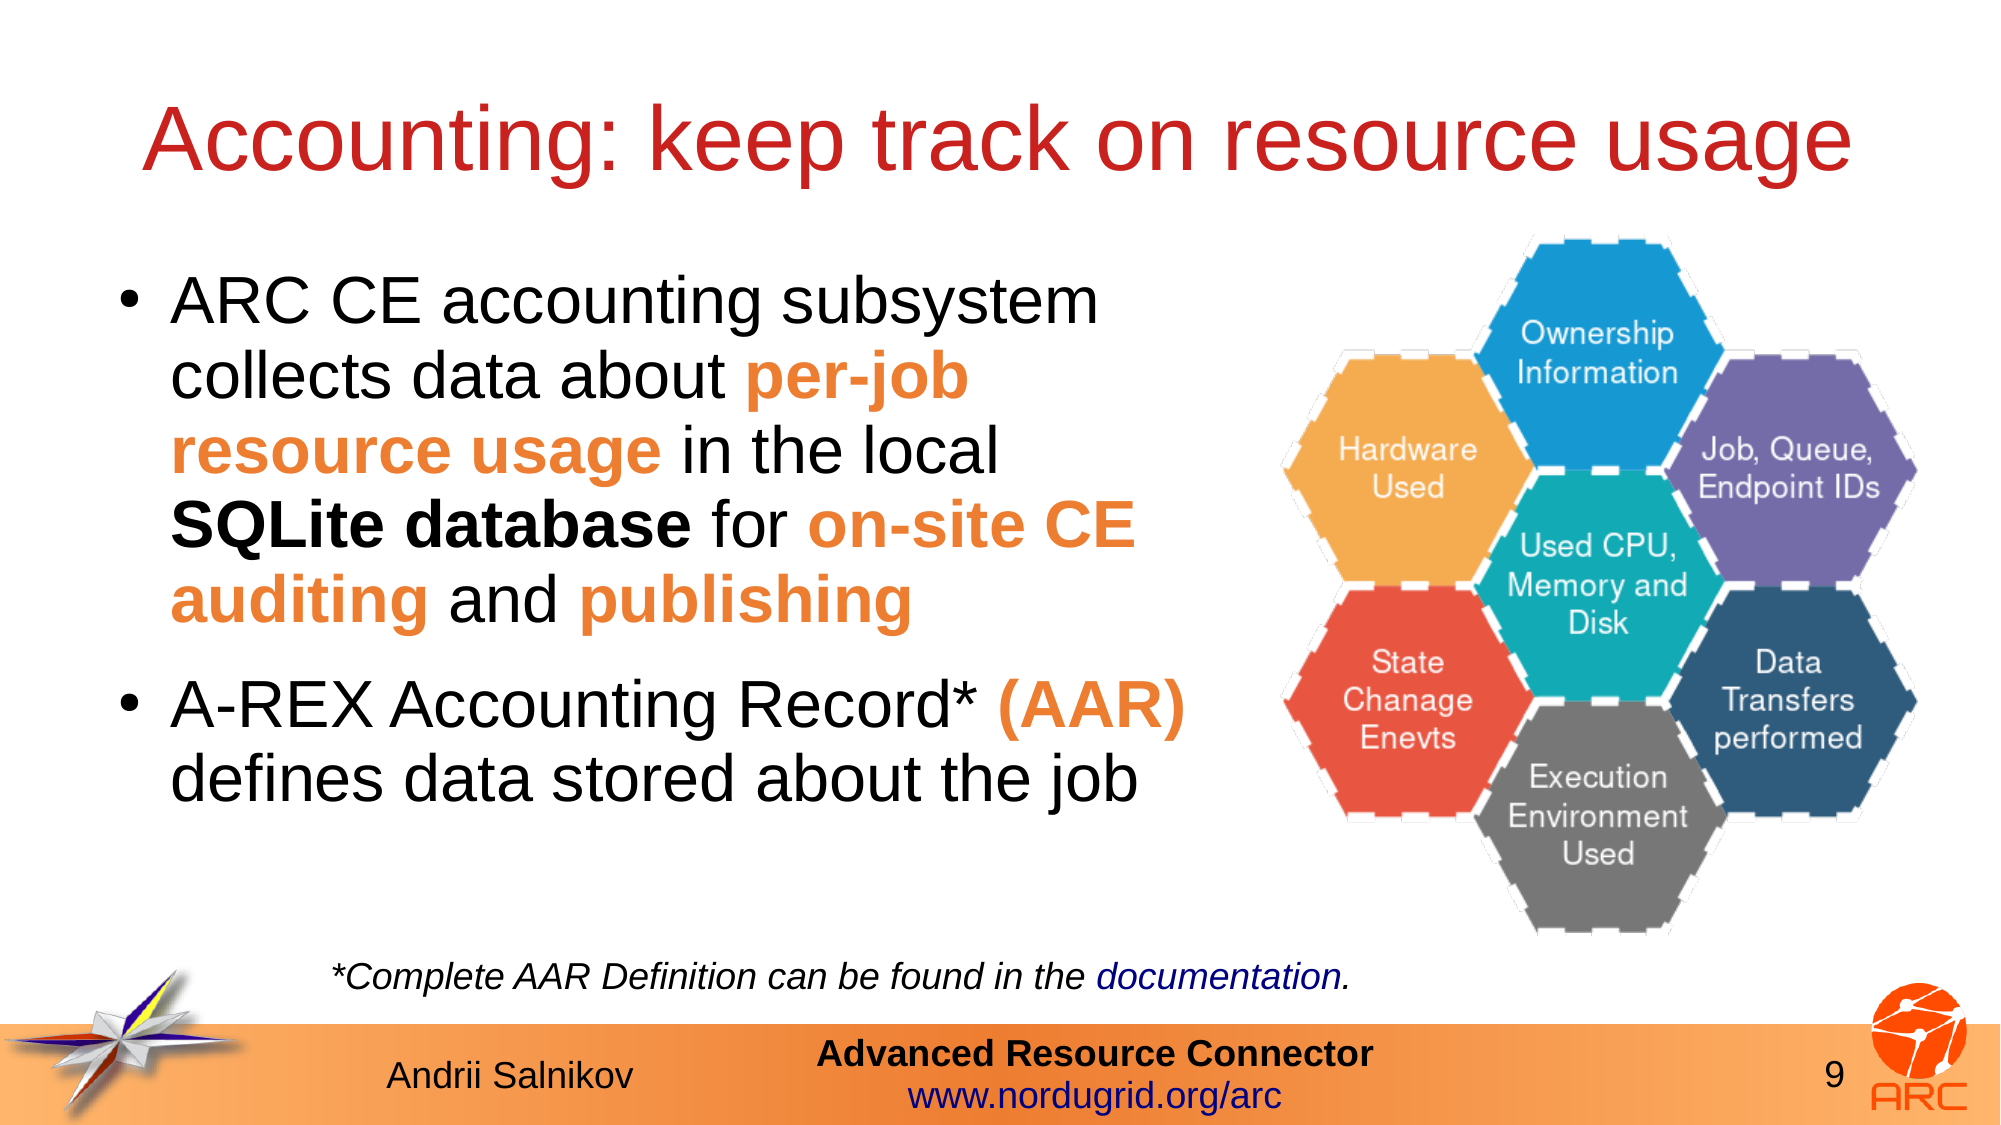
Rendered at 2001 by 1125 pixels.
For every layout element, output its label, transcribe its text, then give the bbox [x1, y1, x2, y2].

picture [1278, 234, 1990, 1125]
text_box *Complete AAR Definition can be found in the documentation. [315, 948, 1441, 1047]
list ARC CE accounting subsystem collects data about per-job resource usage in the local SQLite database for on-site CE auditing and publishing A-REX Accounting Record* (AAR) defines data stored about the job [99, 263, 1231, 916]
title Accounting: keep track on resource usage [99, 44, 1900, 233]
picture [0, 961, 258, 1125]
